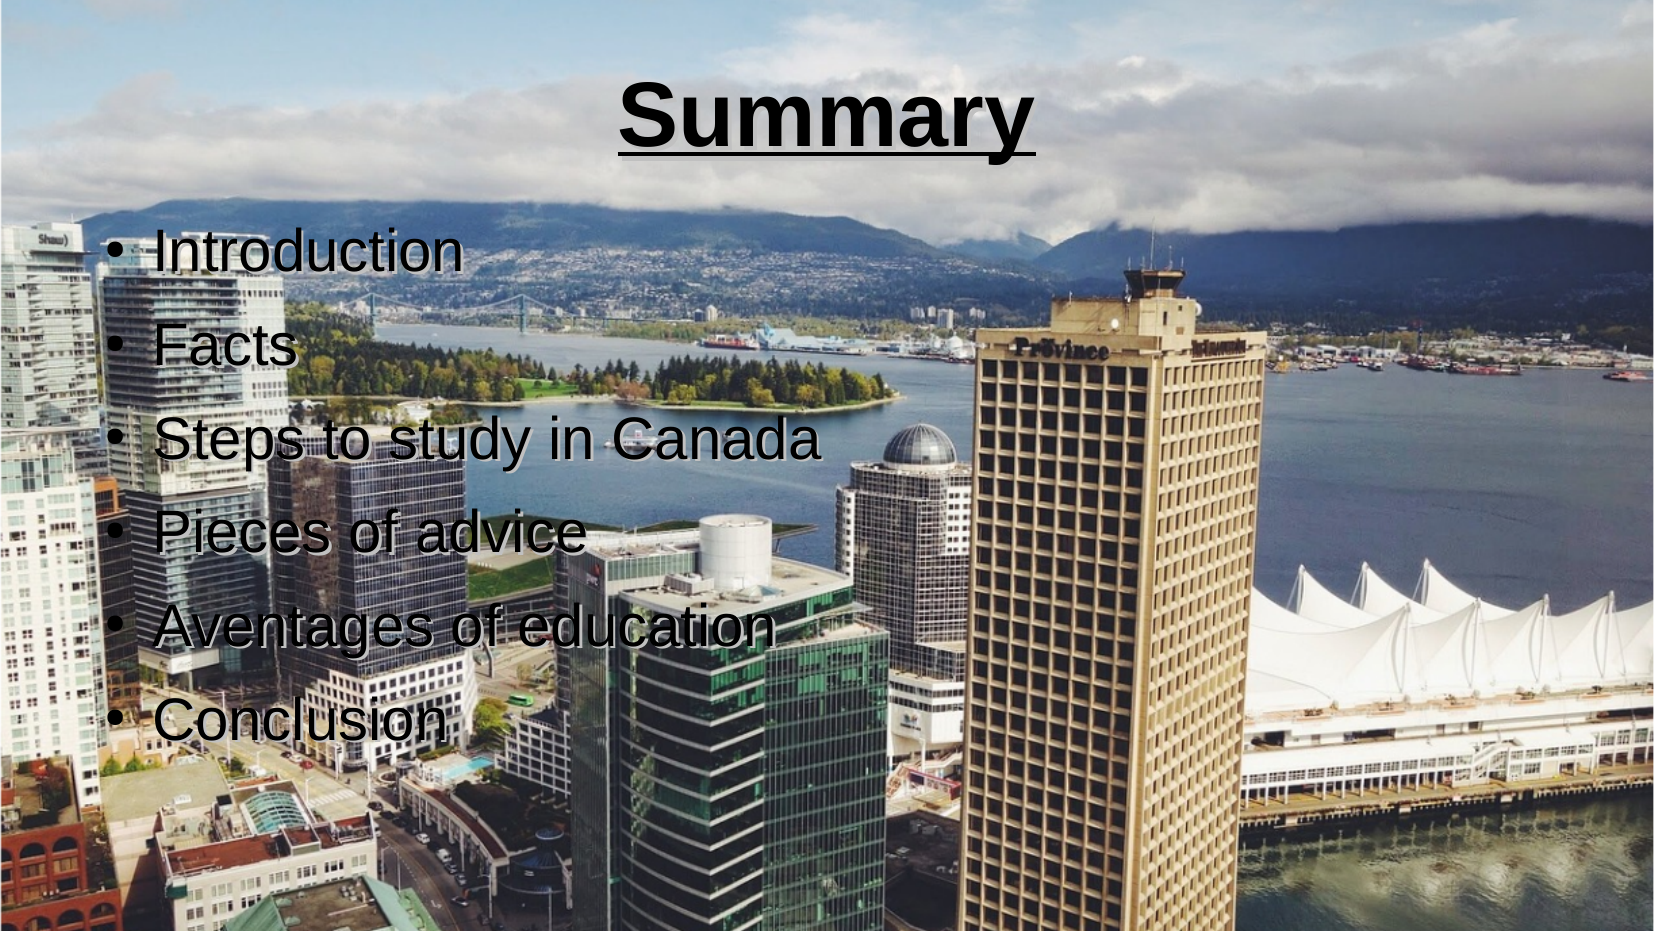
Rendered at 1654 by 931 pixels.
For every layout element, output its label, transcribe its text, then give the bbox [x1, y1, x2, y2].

title Summary [82, 37, 1571, 193]
list Introduction Facts Steps to study in Canada Pieces of advice Aventages of education Conclusion [88, 217, 1577, 758]
picture [0, 0, 1654, 931]
